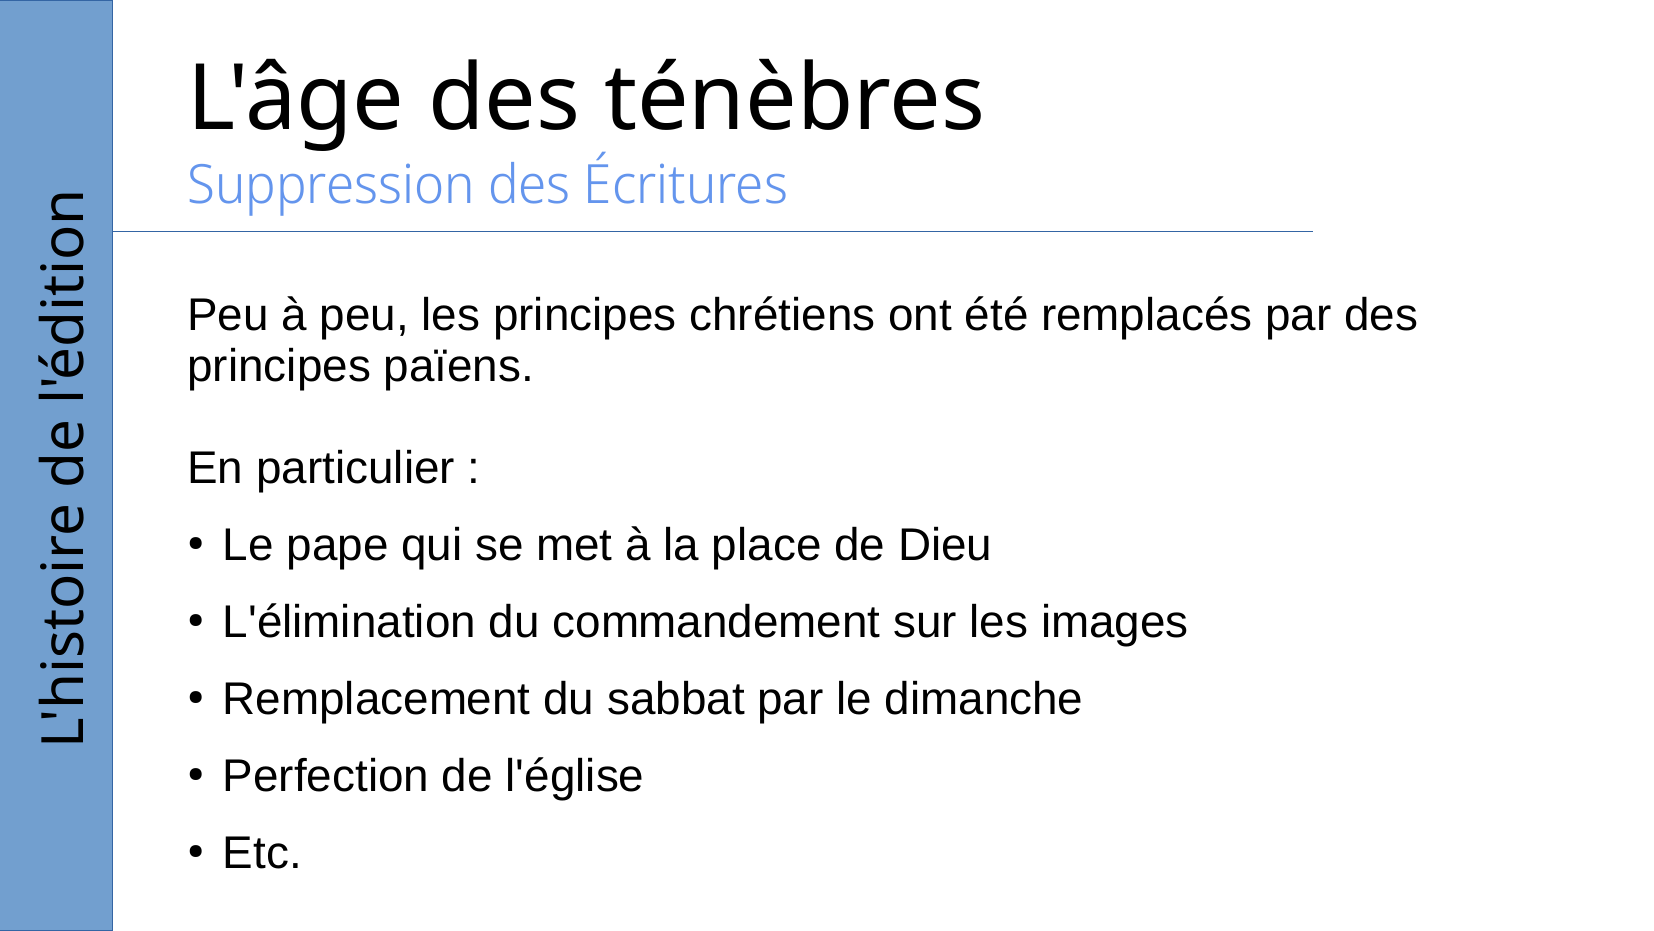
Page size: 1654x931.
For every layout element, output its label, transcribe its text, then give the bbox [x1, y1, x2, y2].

title Suppression des Écritures [187, 125, 1571, 239]
title L'âge des ténèbres [187, 33, 1571, 125]
text_box L'histoire de l'édition [13, 37, 105, 901]
text_box [0, 0, 113, 931]
subtitle Peu à peu, les principes chrétiens ont été remplacés par des principes païens. En particulier : Le pape qui se met à la place de Dieu L'élimination du commandement sur les images Remplacement du sabbat par le dimanche Perfection de l'église Etc. [187, 288, 1571, 879]
